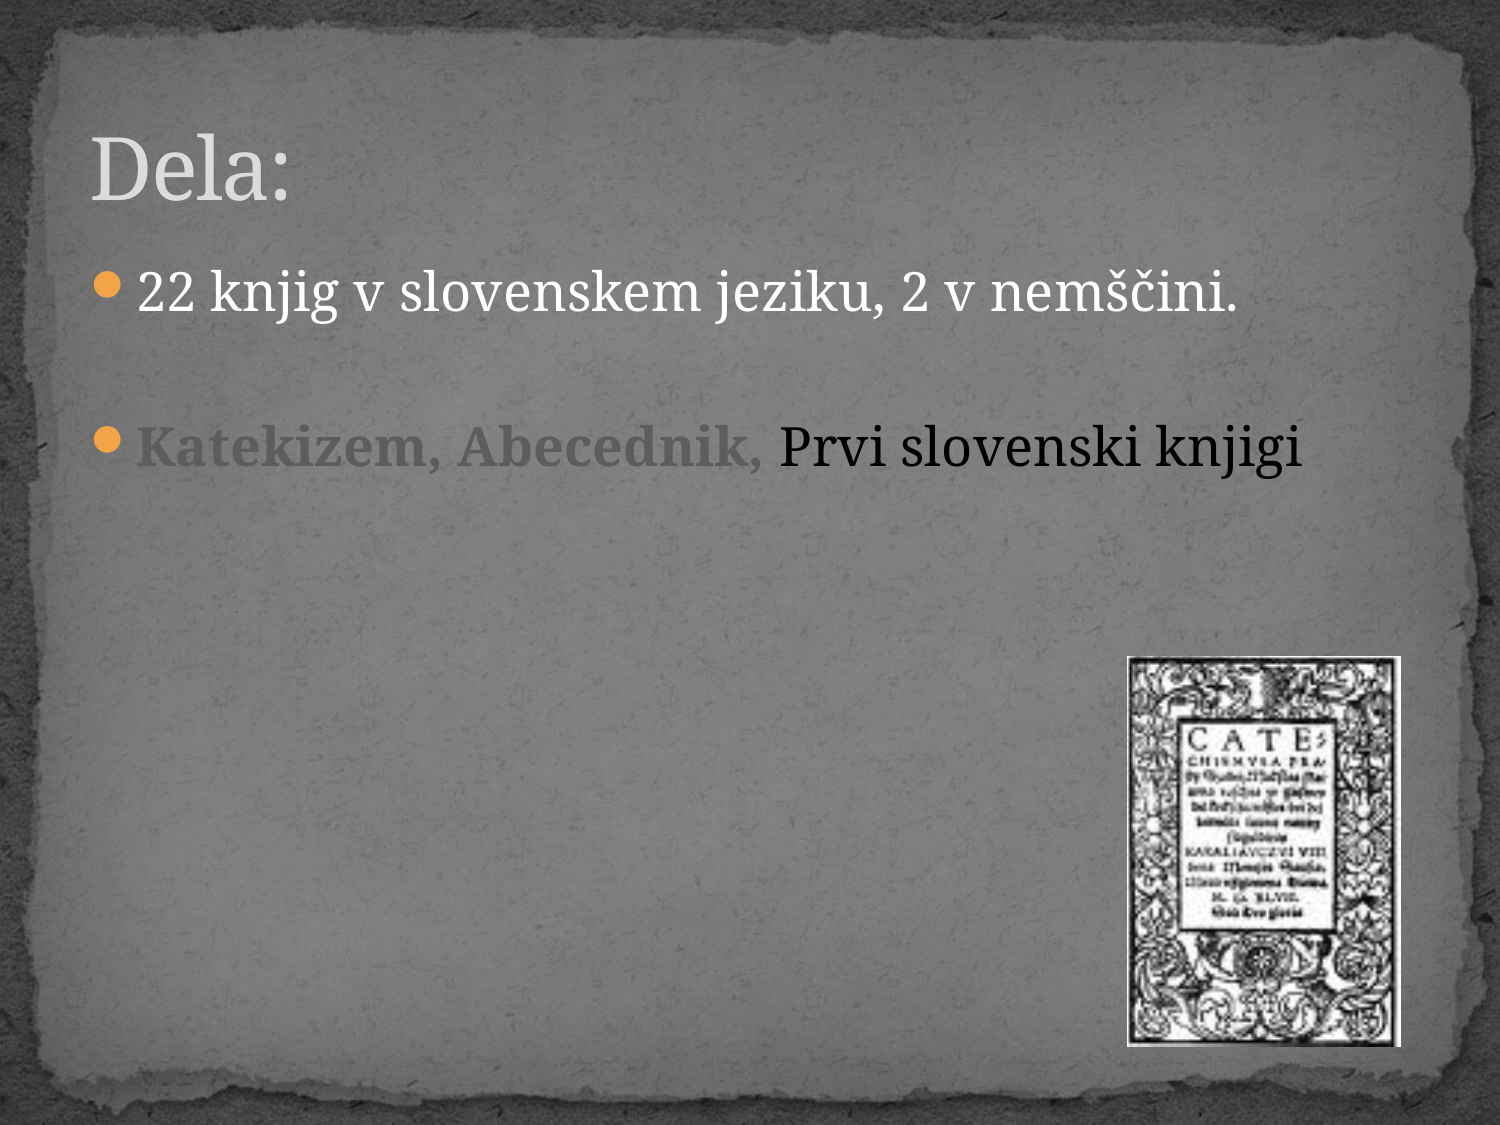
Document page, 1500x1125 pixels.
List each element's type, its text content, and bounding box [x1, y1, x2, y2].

list 22 knjig v slovenskem jeziku, 2 v nemščini. Katekizem, Abecednik, Prvi slovenski knjigi [75, 249, 1425, 1000]
title Dela: [75, 24, 1425, 225]
picture [0, 0, 1500, 1125]
